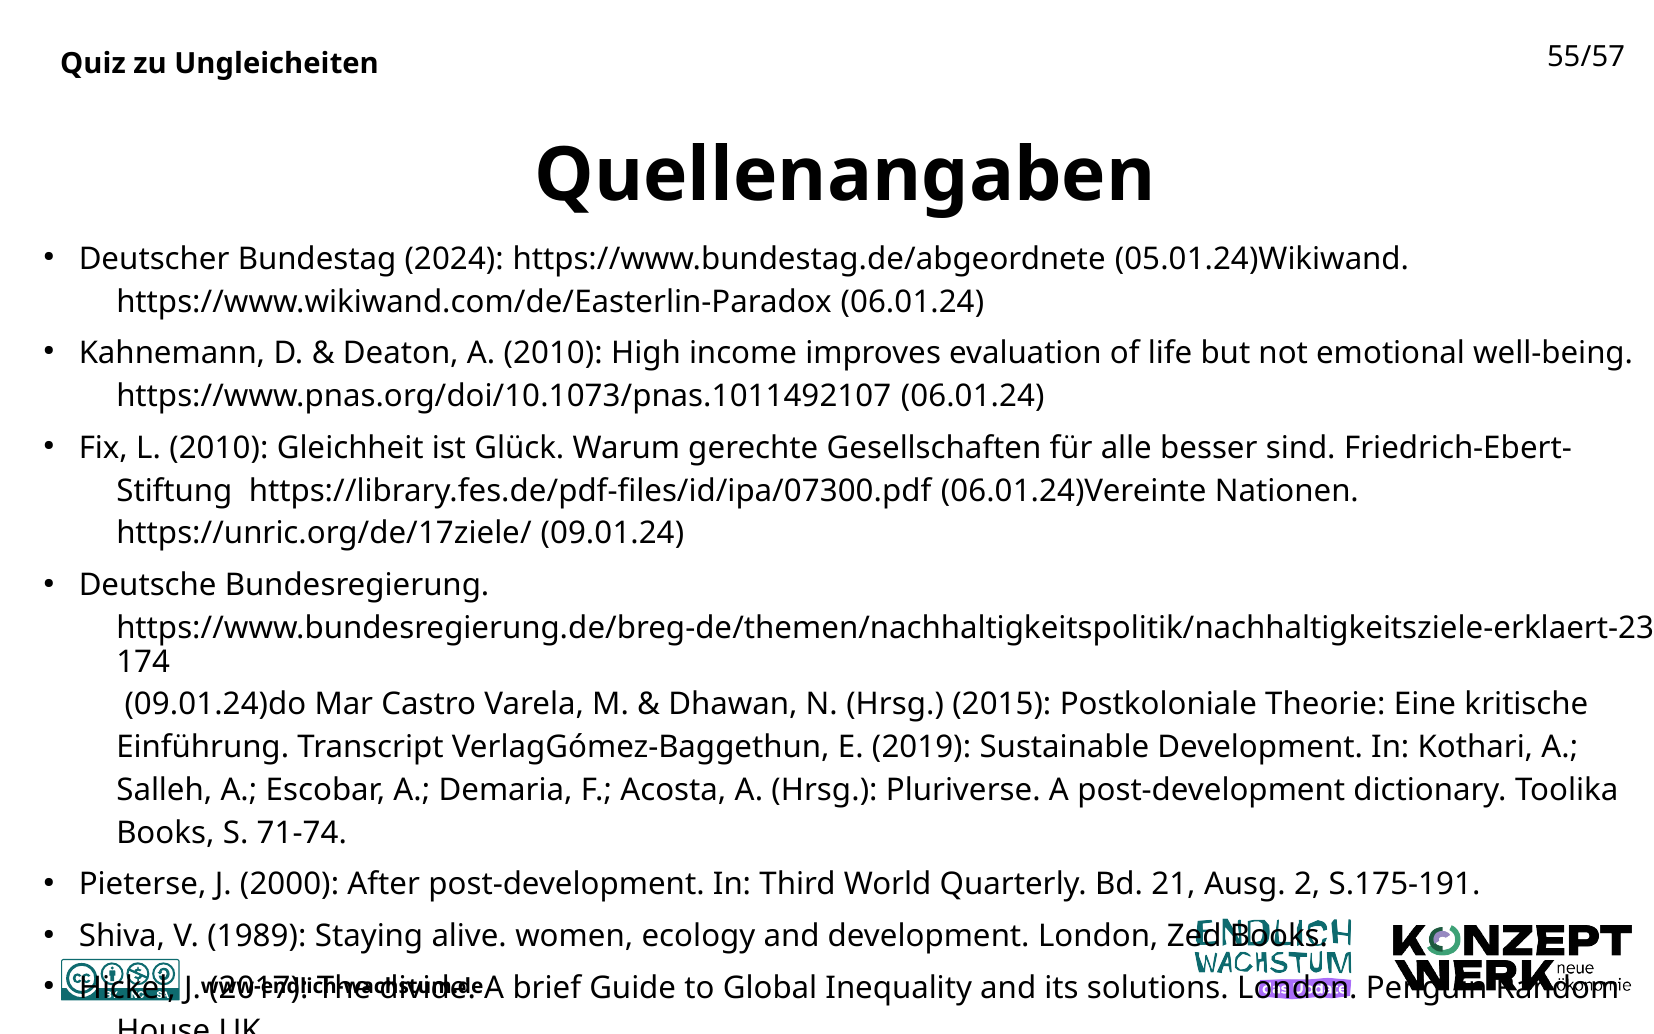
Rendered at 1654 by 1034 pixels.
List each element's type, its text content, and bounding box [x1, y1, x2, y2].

picture [1501, 978, 1509, 986]
picture [1176, 925, 1374, 1011]
picture [1537, 983, 1546, 997]
picture [1576, 983, 1585, 996]
picture [1426, 983, 1435, 996]
picture [1176, 983, 1181, 996]
picture [1606, 983, 1614, 997]
picture [1473, 983, 1482, 997]
picture [1519, 990, 1527, 996]
picture [1235, 936, 1245, 944]
title Quellenangaben [101, 84, 1590, 235]
picture [1501, 989, 1510, 997]
picture [1407, 983, 1416, 997]
picture [1389, 983, 1397, 988]
picture [1556, 983, 1565, 996]
picture [1235, 926, 1244, 933]
text_box Deutscher Bundestag (2024): https://www.bundestag.de/abgeordnete (05.01.24)Wikiwand. https://www.wikiwand.com/de/Easterlin-Paradox (06.01.24) Kahnemann, D. & Deaton, A. (2010): High income improves evaluation of life but not emotional well-being. https://www.pnas.org/doi/10.1073/pnas.1011492107 (06.01.24) Fix, L. (2010): Gleichheit ist Glück. Warum gerechte Gesellschaften für alle besser sind. Friedrich-Ebert-Stiftung https://library.fes.de/pdf-files/id/ipa/07300.pdf (06.01.24)Vereinte Nationen. https://unric.org/de/17ziele/ (09.01.24) Deutsche Bundesregierung. https://www.bundesregierung.de/breg-de/themen/nachhaltigkeitspolitik/nachhaltigkeitsziele-erklaert-232174 (09.01.24)do Mar Castro Varela, M. & Dhawan, N. (Hrsg.) (2015): Postkoloniale Theorie: Eine kritische Einführung. Transcript VerlagGómez-Baggethun, E. (2019): Sustainable Development. In: Kothari, A.; Salleh, A.; Escobar, A.; Demaria, F.; Acosta, A. (Hrsg.): Pluriverse. A post-development dictionary. Toolika Books, S. 71-74. Pieterse, J. (2000): After post-development. In: Third World Quarterly. Bd. 21, Ausg. 2, S.175-191. Shiva, V. (1989): Staying alive. women, ecology and development. London, Zed Books. Hickel, J. (2017): The divide. A brief Guide to Global Inequality and its solutions. London. Penguin Random House UK. Hickel, J.; Dorninger, C.; Wieland, H.; Suwandi, I. (2022): Imperialist appropriation in the world economy: Drain from the global South through unequal exchange, 1990–2015, Global Environmental Change, Volume 73. [5, 235, 1654, 925]
picture [1387, 925, 1636, 997]
picture [1595, 983, 1603, 997]
picture [1207, 931, 1216, 944]
